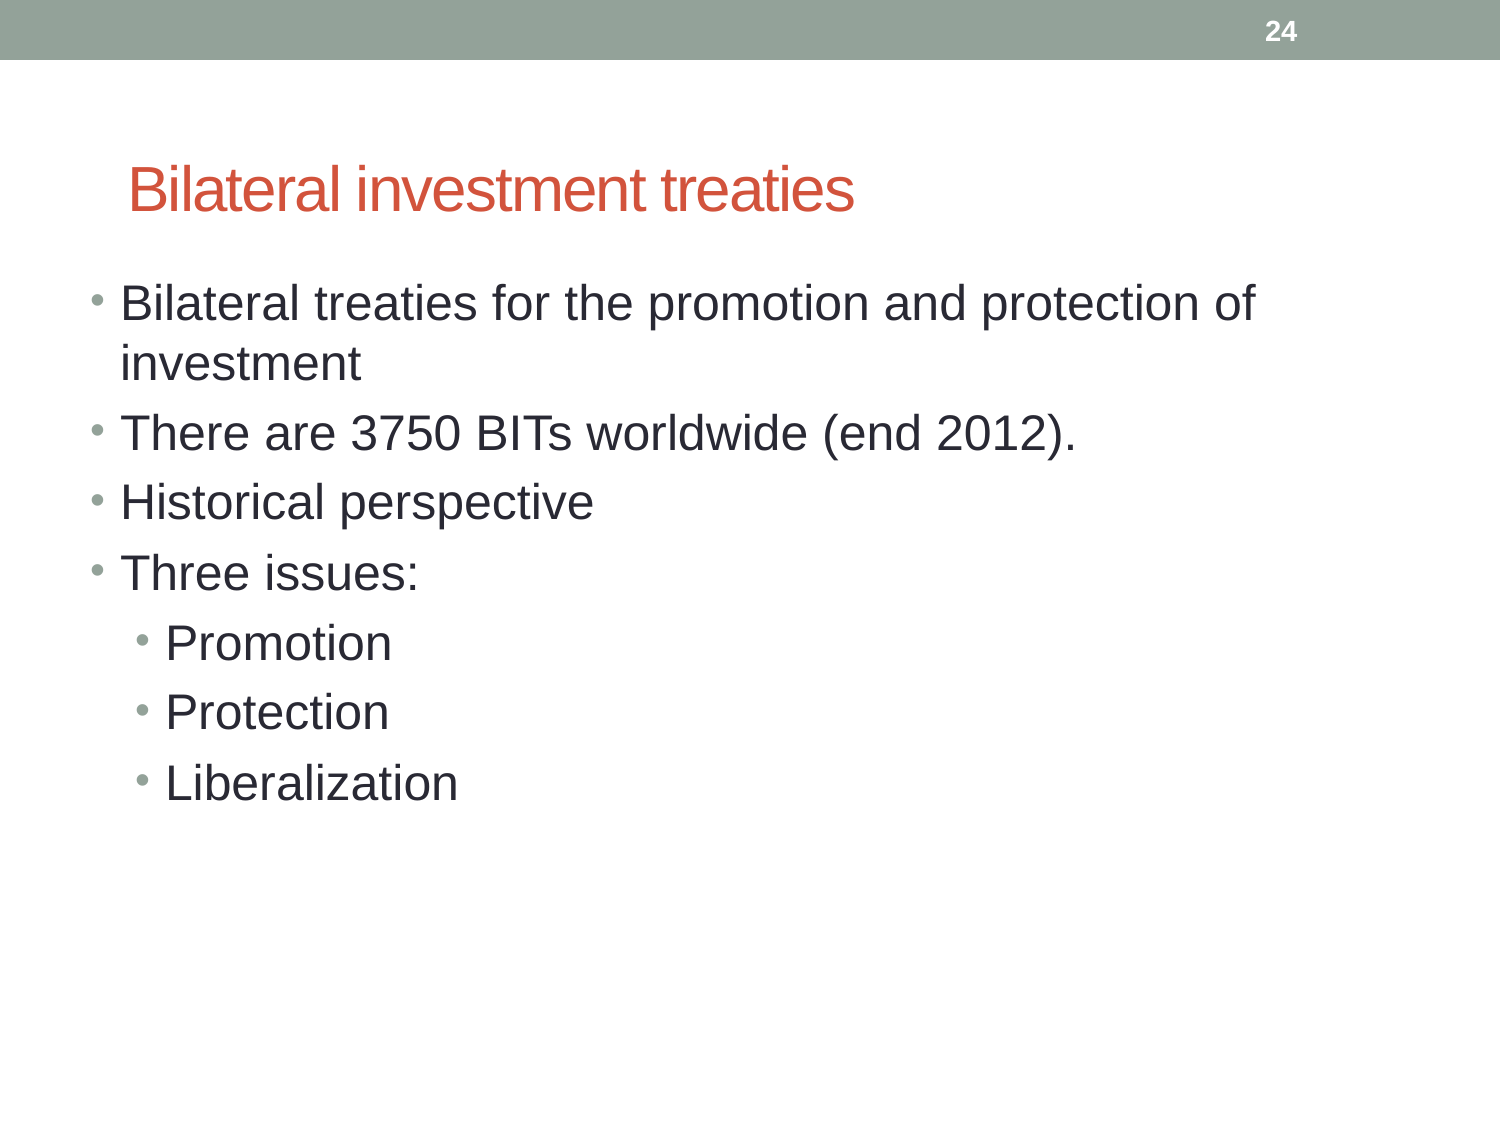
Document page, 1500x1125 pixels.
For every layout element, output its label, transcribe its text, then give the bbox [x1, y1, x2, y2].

slide_number <編號> [1250, 3, 1425, 57]
list Bilateral treaties for the promotion and protection of investment There are 3750 BITs worldwide (end 2012). Historical perspective Three issues: Promotion Protection Liberalization [75, 262, 1425, 1063]
title Bilateral investment treaties [112, 139, 1388, 232]
